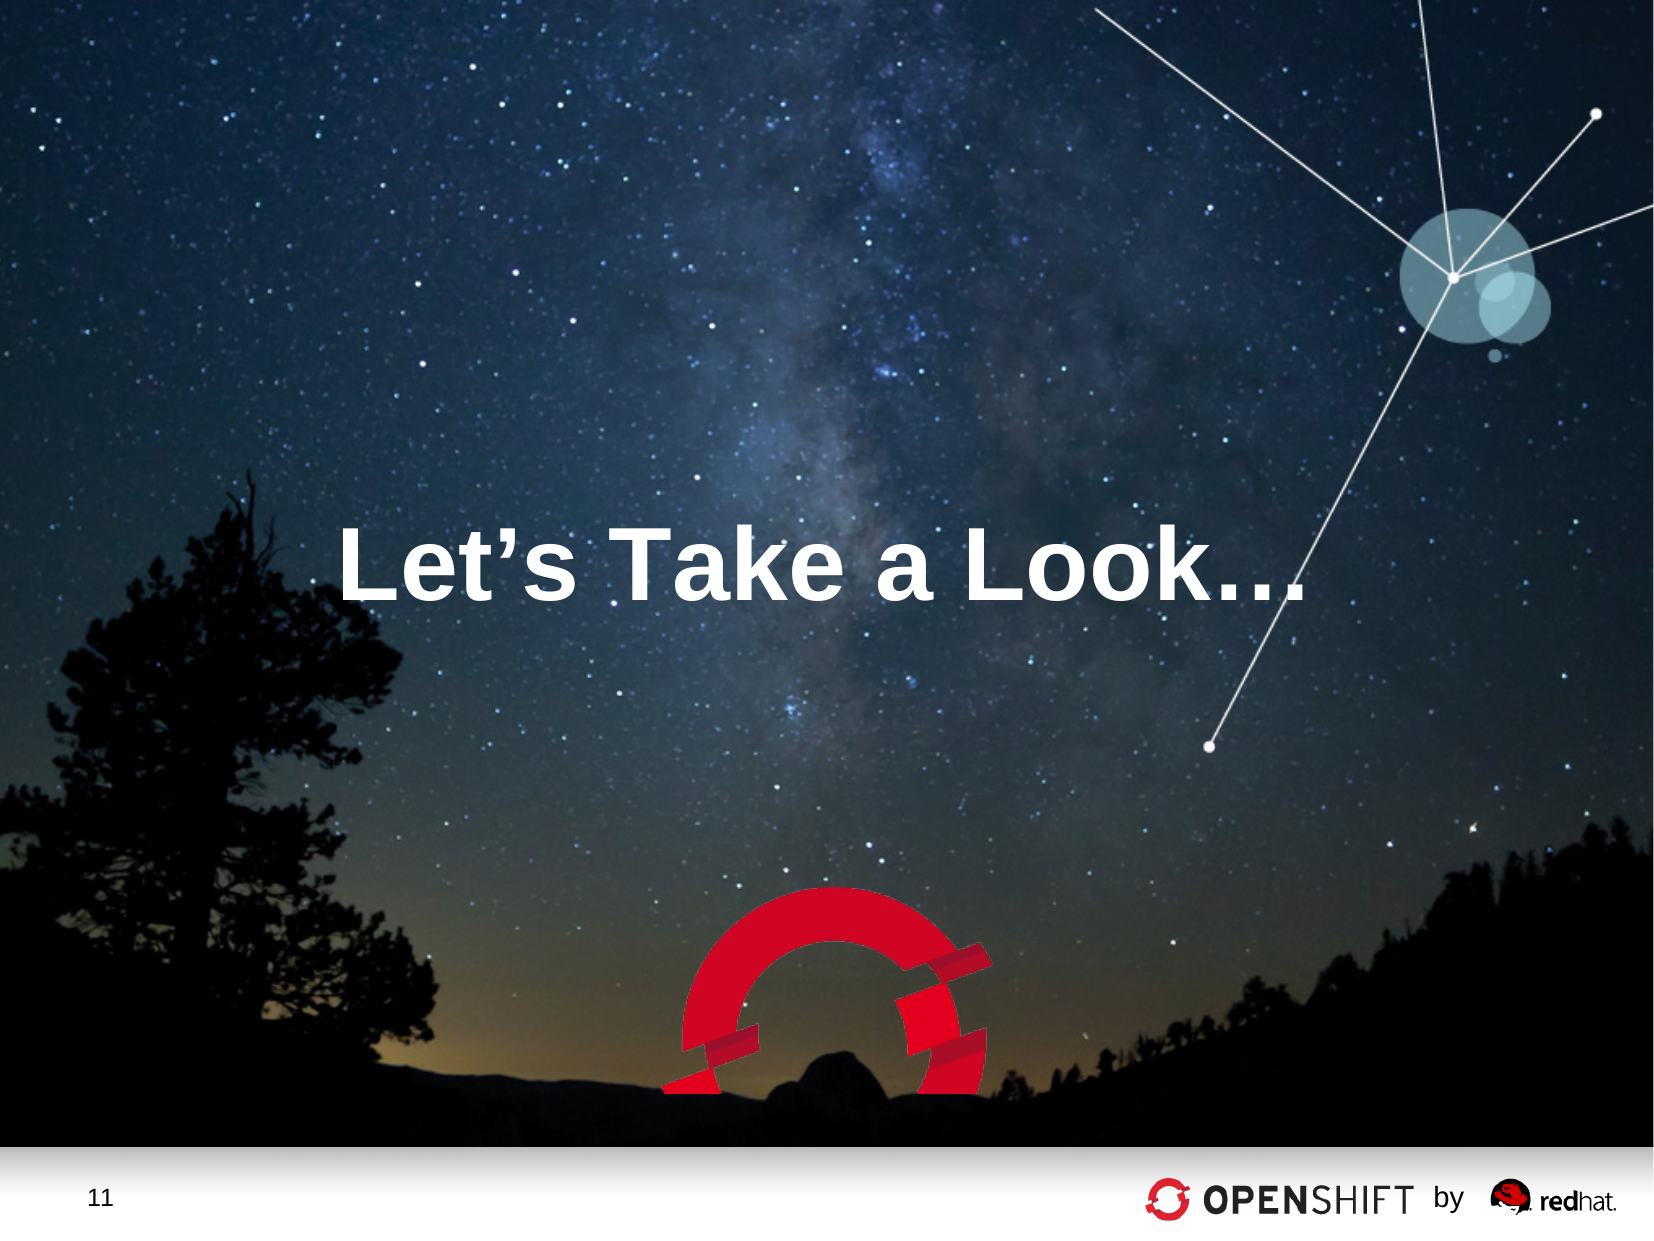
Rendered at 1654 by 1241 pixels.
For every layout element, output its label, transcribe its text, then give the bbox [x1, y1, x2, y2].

picture [0, 0, 1654, 1241]
title Let’s Take a Look… [82, 261, 1571, 863]
